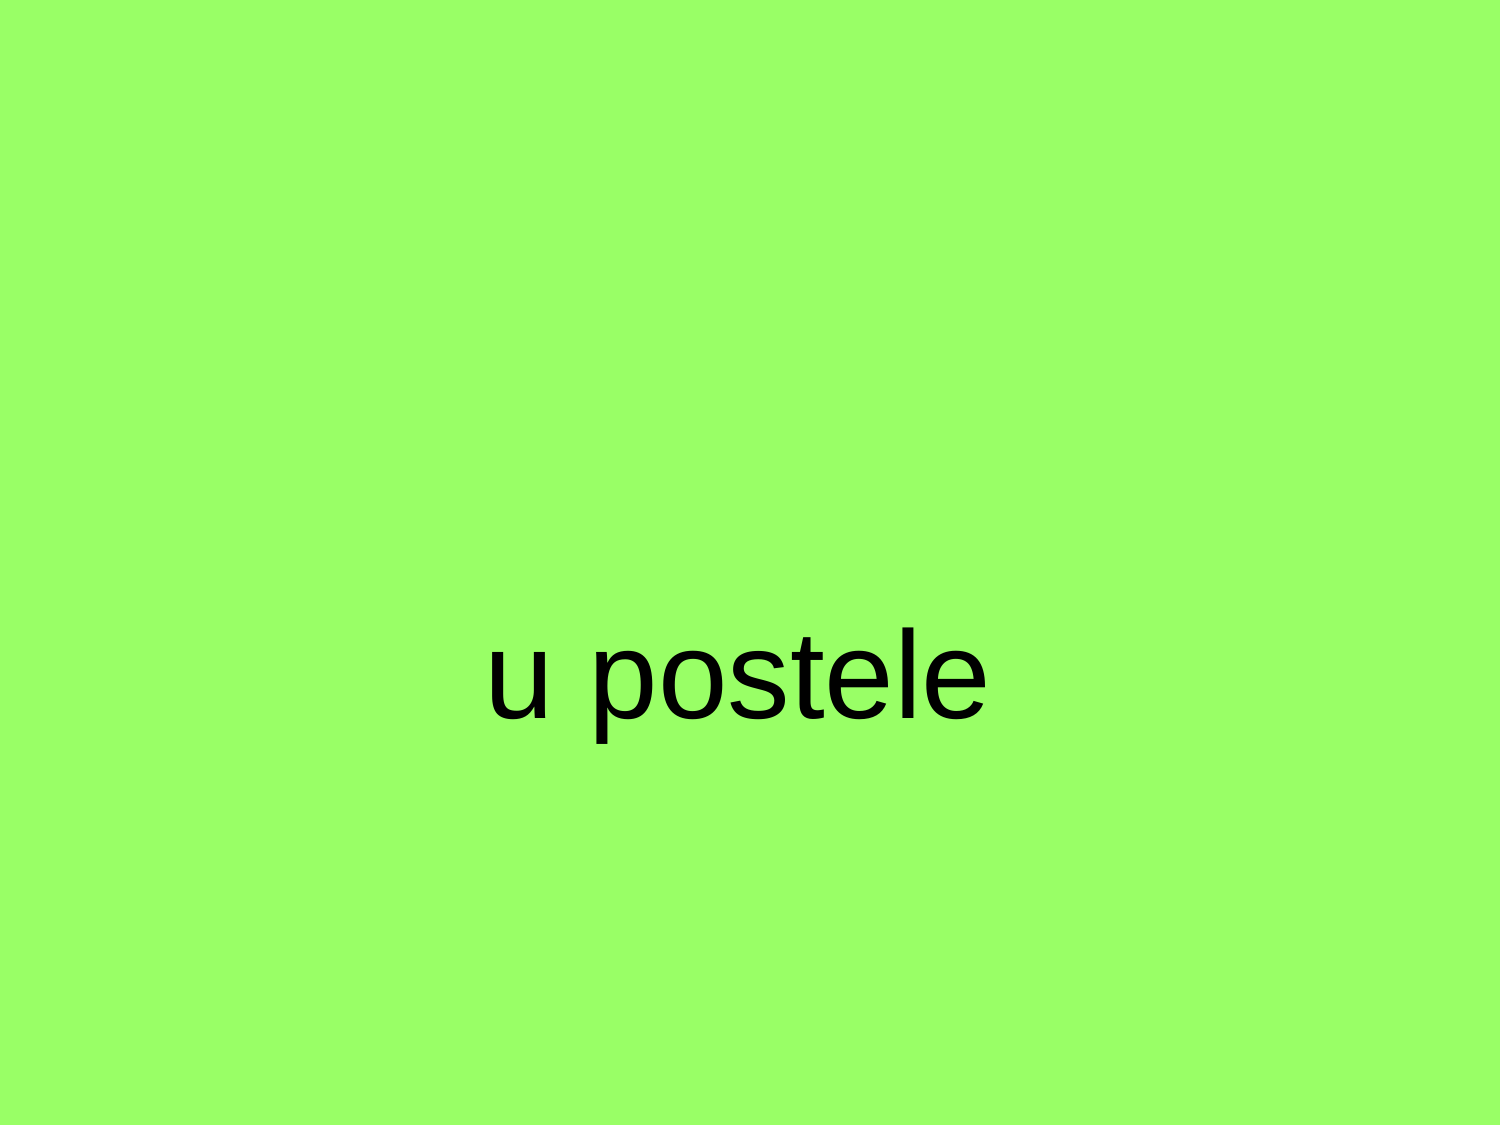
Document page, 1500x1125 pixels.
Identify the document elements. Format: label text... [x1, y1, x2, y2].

subtitle u postele [76, 586, 1400, 921]
